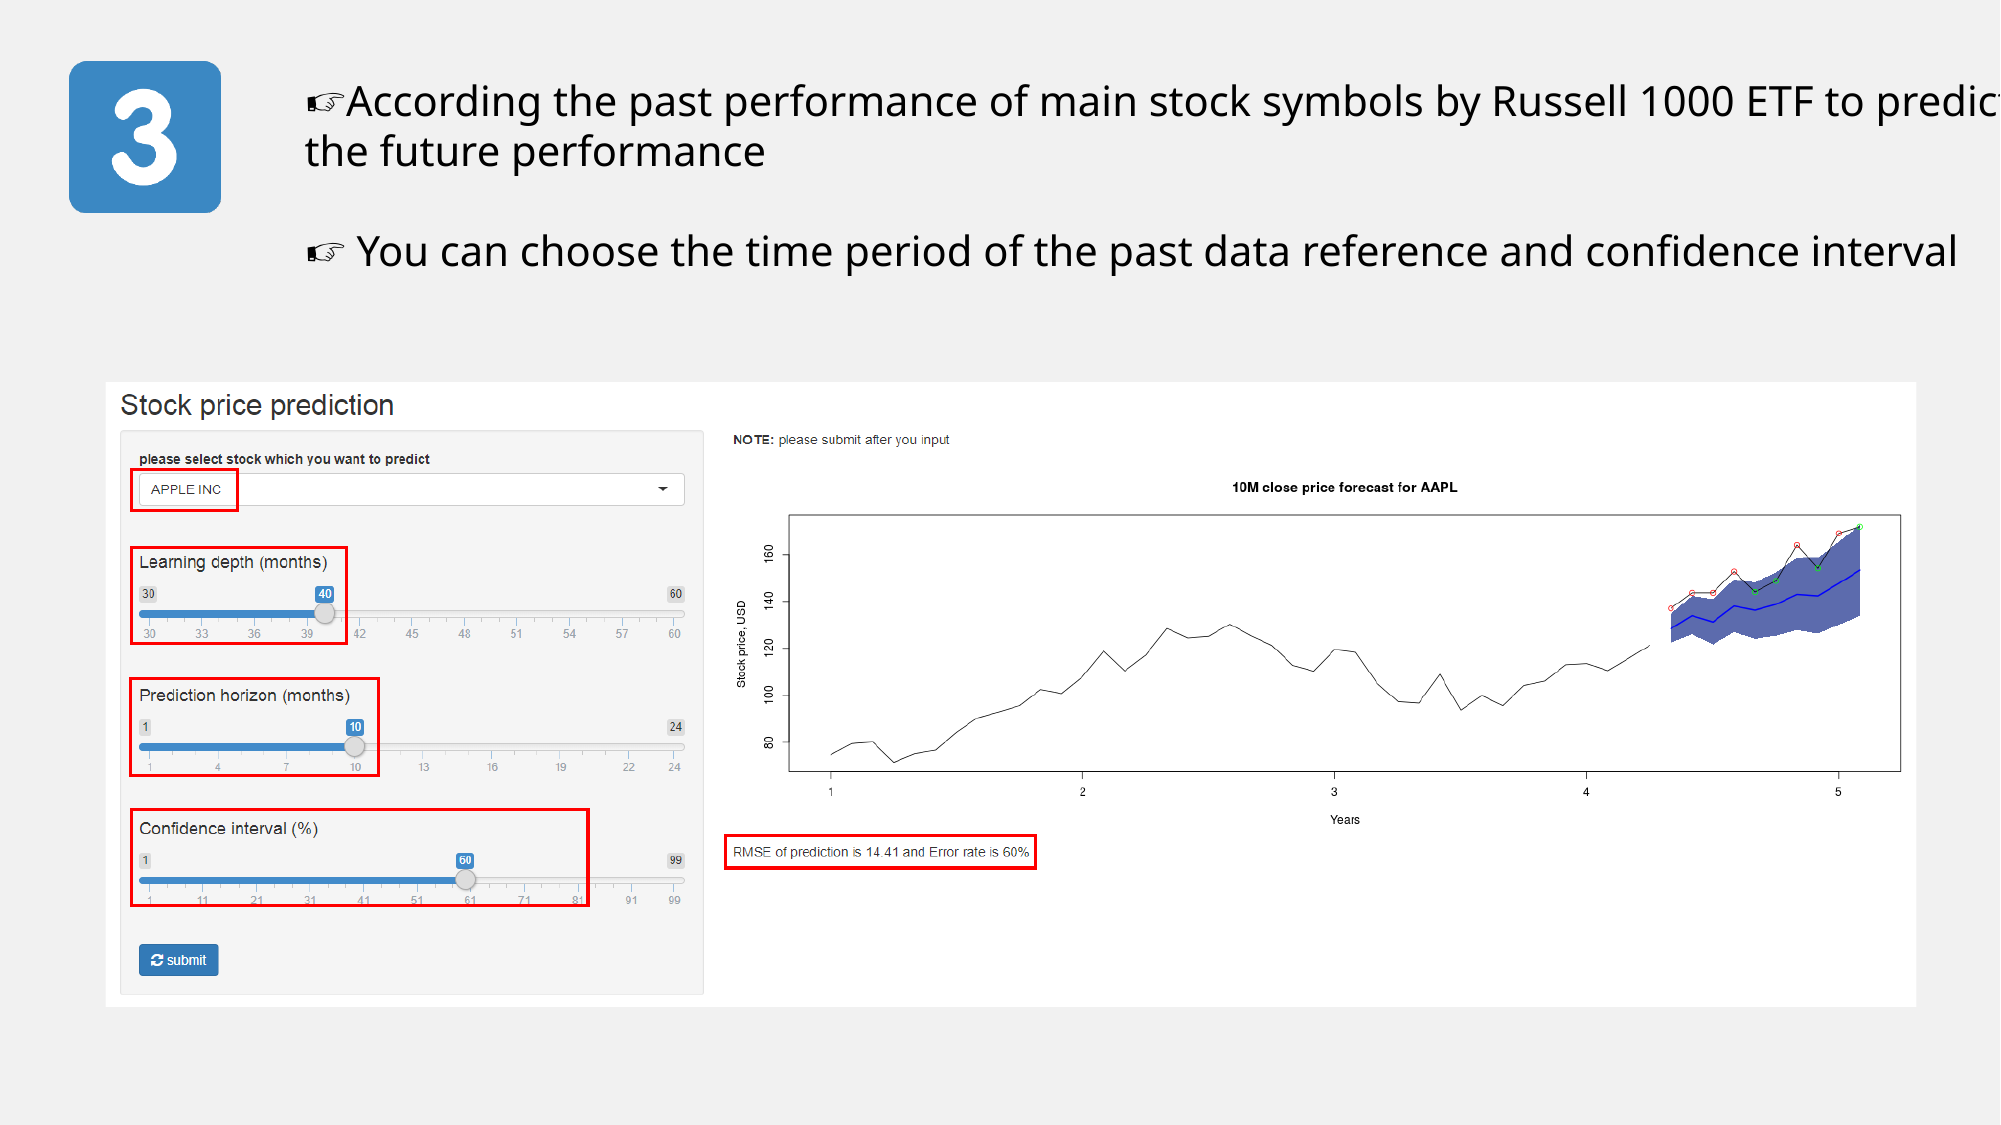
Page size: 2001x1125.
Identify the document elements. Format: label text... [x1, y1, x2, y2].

picture [105, 382, 1917, 1007]
text_box According the past performance of main stock symbols by Russell 1000 ETF to predict the future performance  You can choose the time period of the past data reference and confidence interval [289, 66, 2000, 284]
picture [69, 61, 221, 213]
